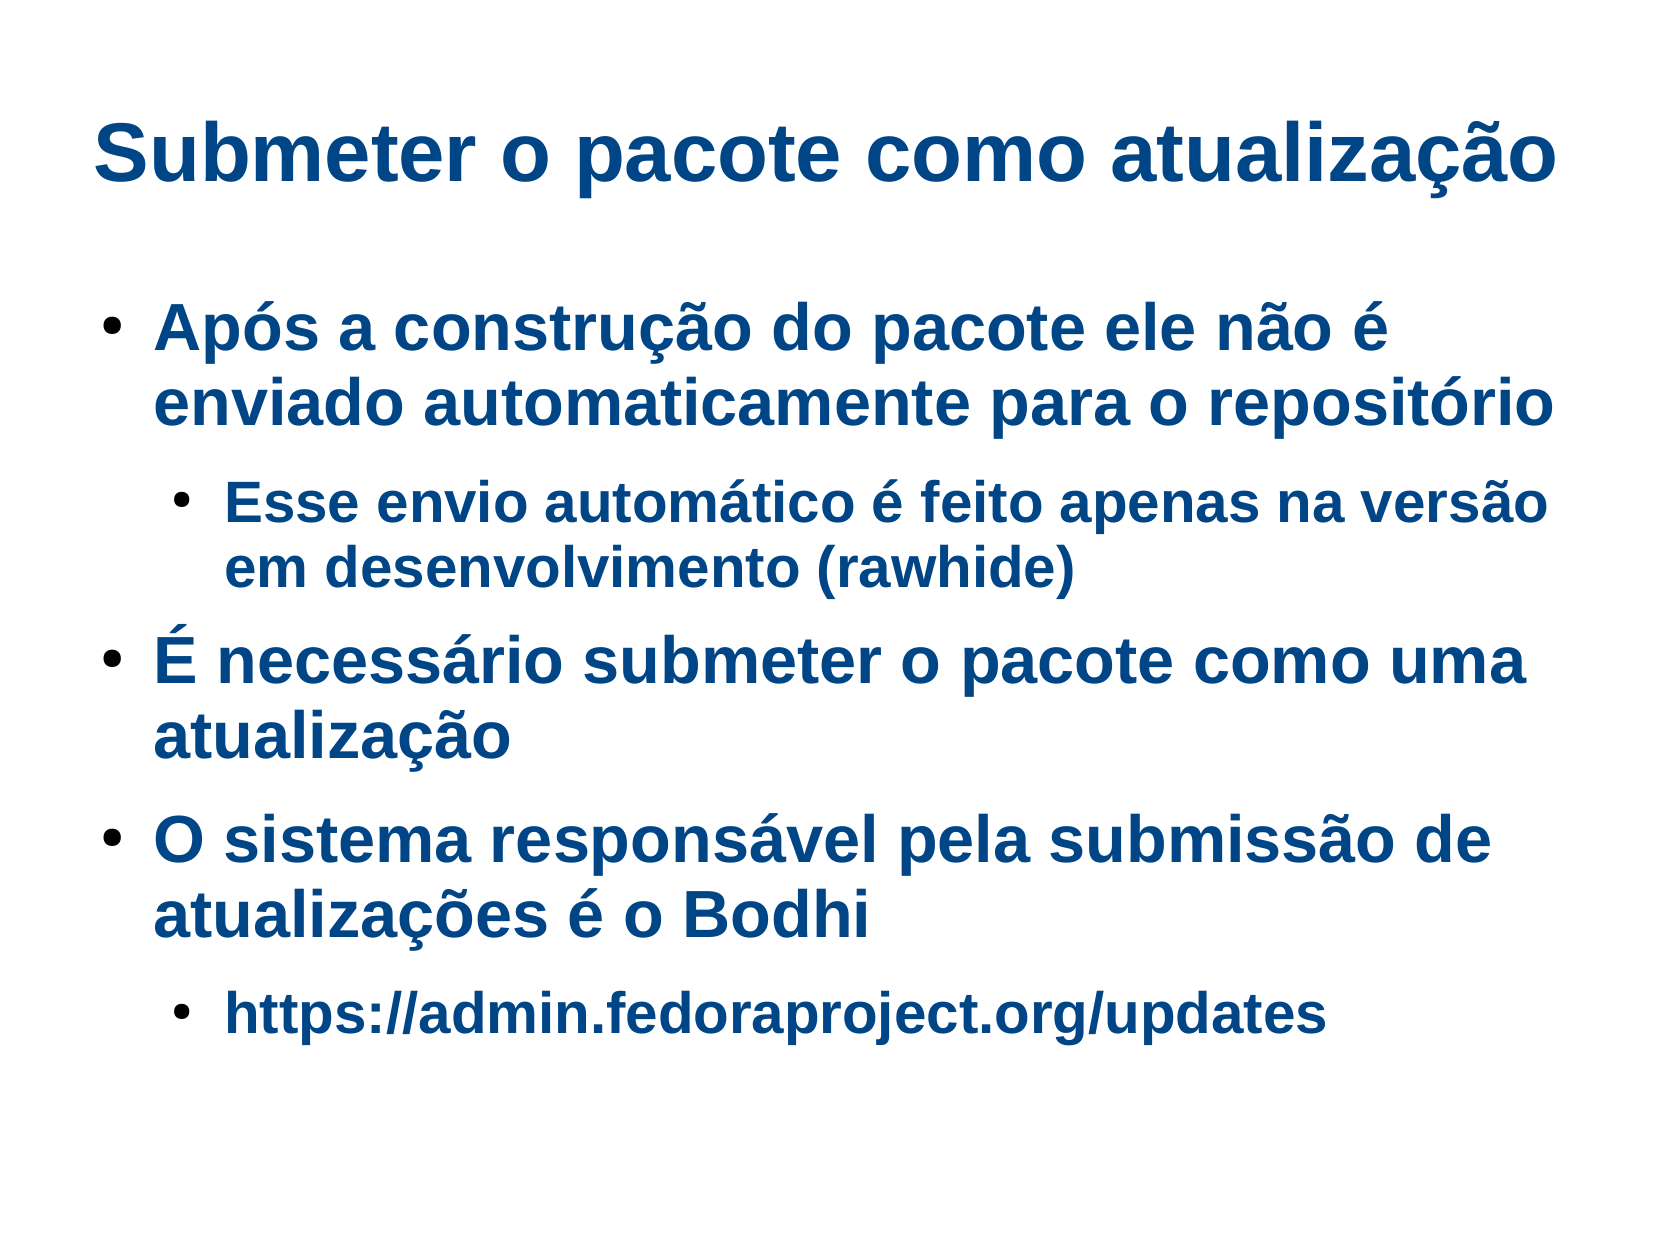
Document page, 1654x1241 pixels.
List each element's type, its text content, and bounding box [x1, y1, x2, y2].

list Após a construção do pacote ele não é enviado automaticamente para o repositório Esse envio automático é feito apenas na versão em desenvolvimento (rawhide) É necessário submeter o pacote como uma atualização O sistema responsável pela submissão de atualizações é o Bodhi https://admin.fedoraproject.org/updates [82, 290, 1571, 1094]
title Submeter o pacote como atualização [82, 56, 1571, 250]
